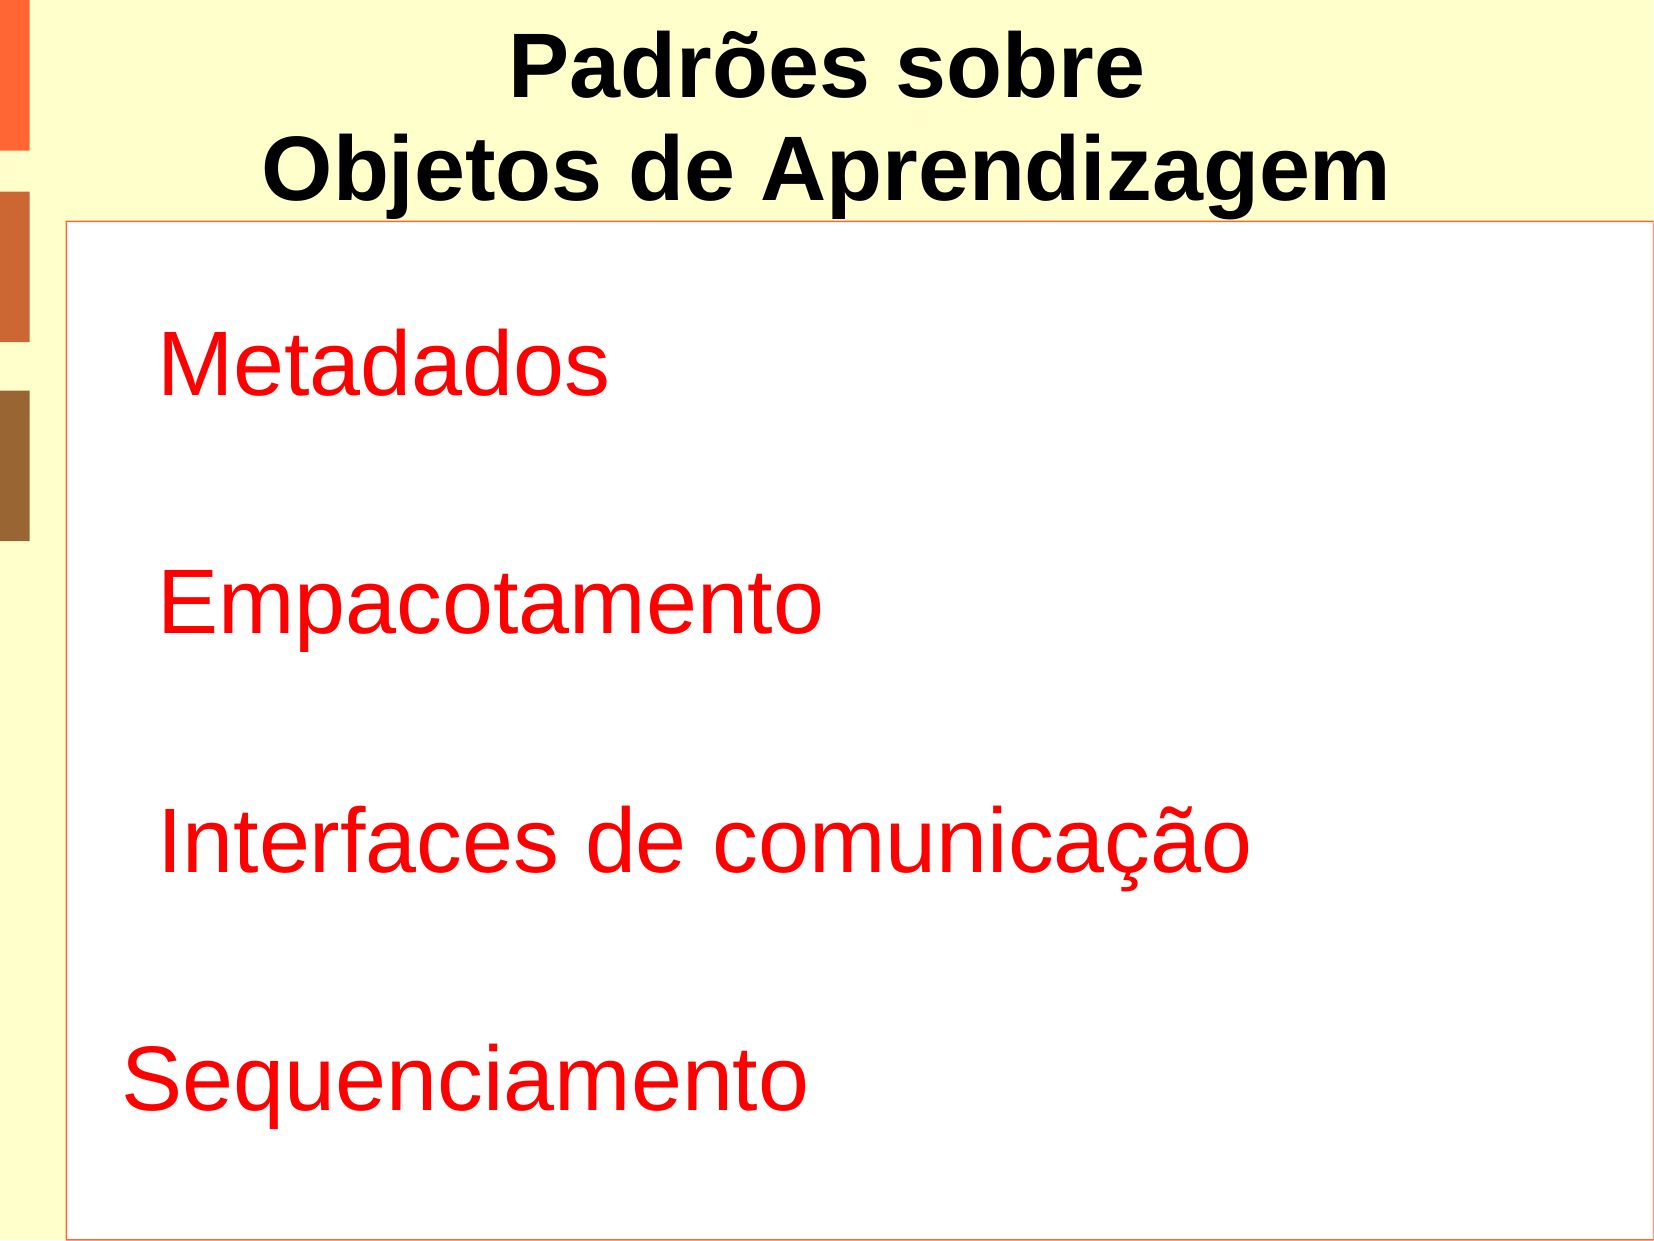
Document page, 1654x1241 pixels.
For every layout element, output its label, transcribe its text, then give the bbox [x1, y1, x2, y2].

title Padrões sobre Objetos de Aprendizagem [121, 14, 1534, 221]
list Metadados Empacotamento Interfaces de comunicação Sequenciamento [121, 312, 1534, 1166]
